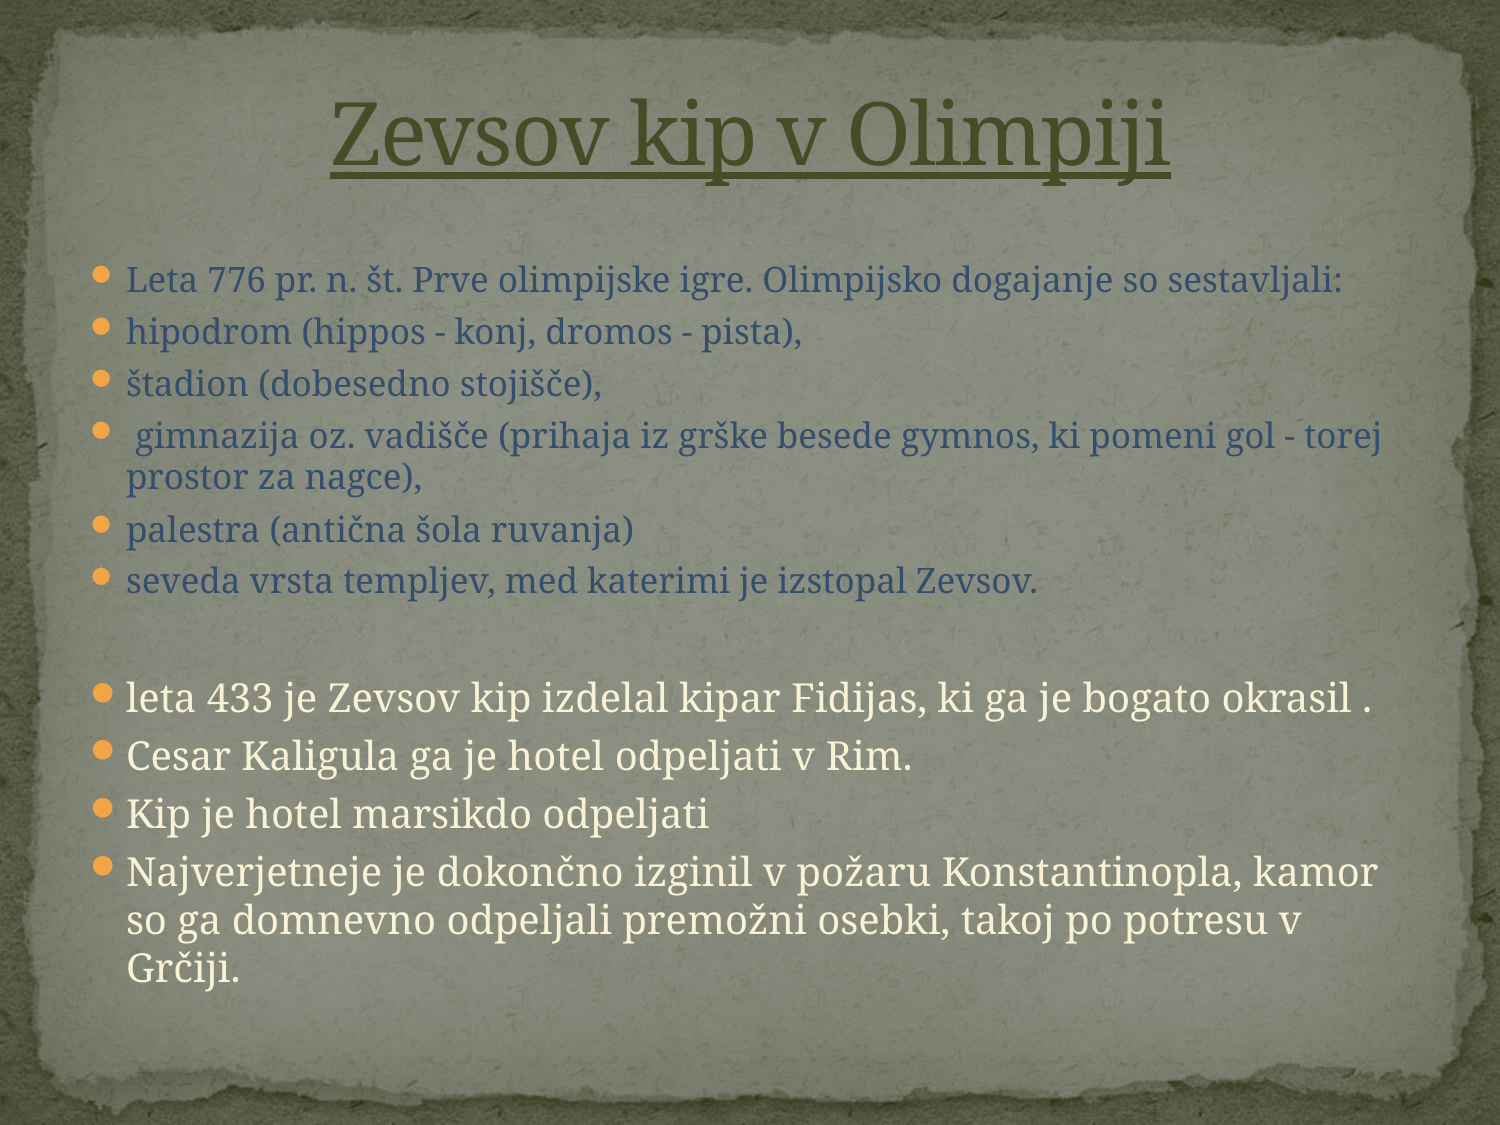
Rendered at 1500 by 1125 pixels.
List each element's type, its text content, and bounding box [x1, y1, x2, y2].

picture [0, 0, 1500, 1125]
title Zevsov kip v Olimpiji [230, 54, 1272, 191]
list Leta 776 pr. n. št. Prve olimpijske igre. Olimpijsko dogajanje so sestavljali: hipodrom (hippos - konj, dromos - pista), štadion (dobesedno stojišče), gimnazija oz. vadišče (prihaja iz grške besede gymnos, ki pomeni gol - torej prostor za nagce), palestra (antična šola ruvanja) seveda vrsta templjev, med katerimi je izstopal Zevsov. leta 433 je Zevsov kip izdelal kipar Fidijas, ki ga je bogato okrasil . Cesar Kaligula ga je hotel odpeljati v Rim. Kip je hotel marsikdo odpeljati Najverjetneje je dokončno izginil v požaru Konstantinopla, kamor so ga domnevno odpeljali premožni osebki, takoj po potresu v Grčiji. [75, 249, 1425, 1000]
